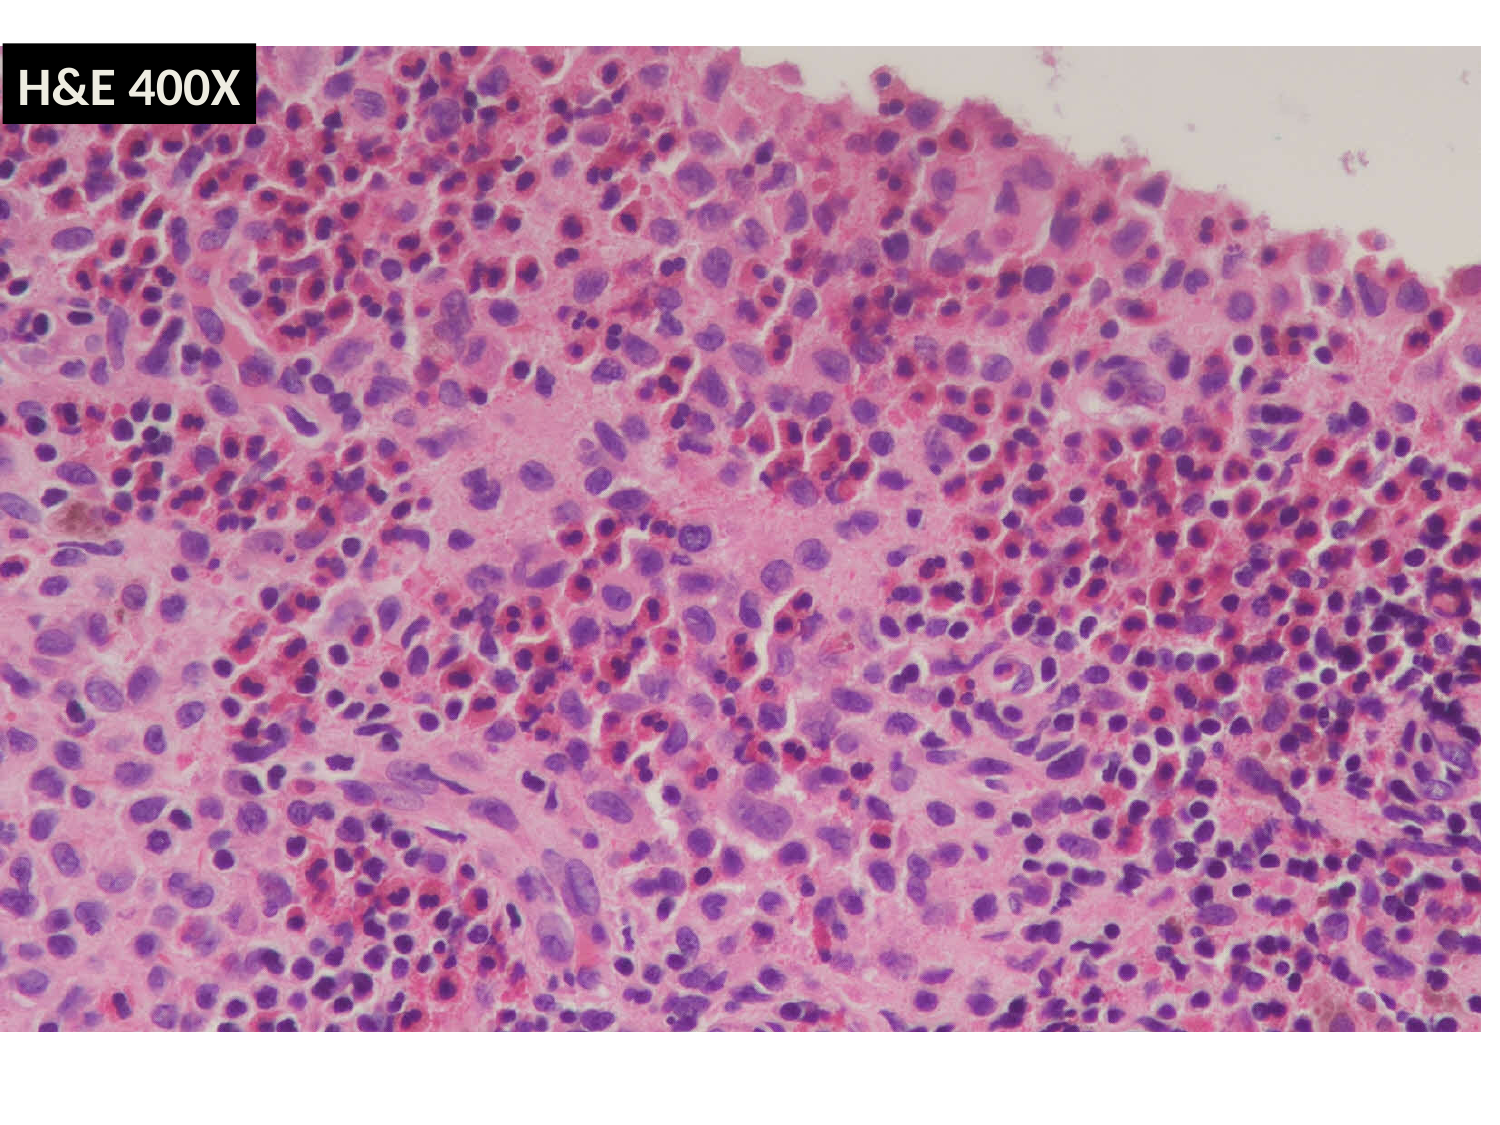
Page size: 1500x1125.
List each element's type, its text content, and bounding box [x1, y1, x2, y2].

picture [0, 46, 1481, 1032]
text_box H&E 400X [2, 43, 257, 124]
